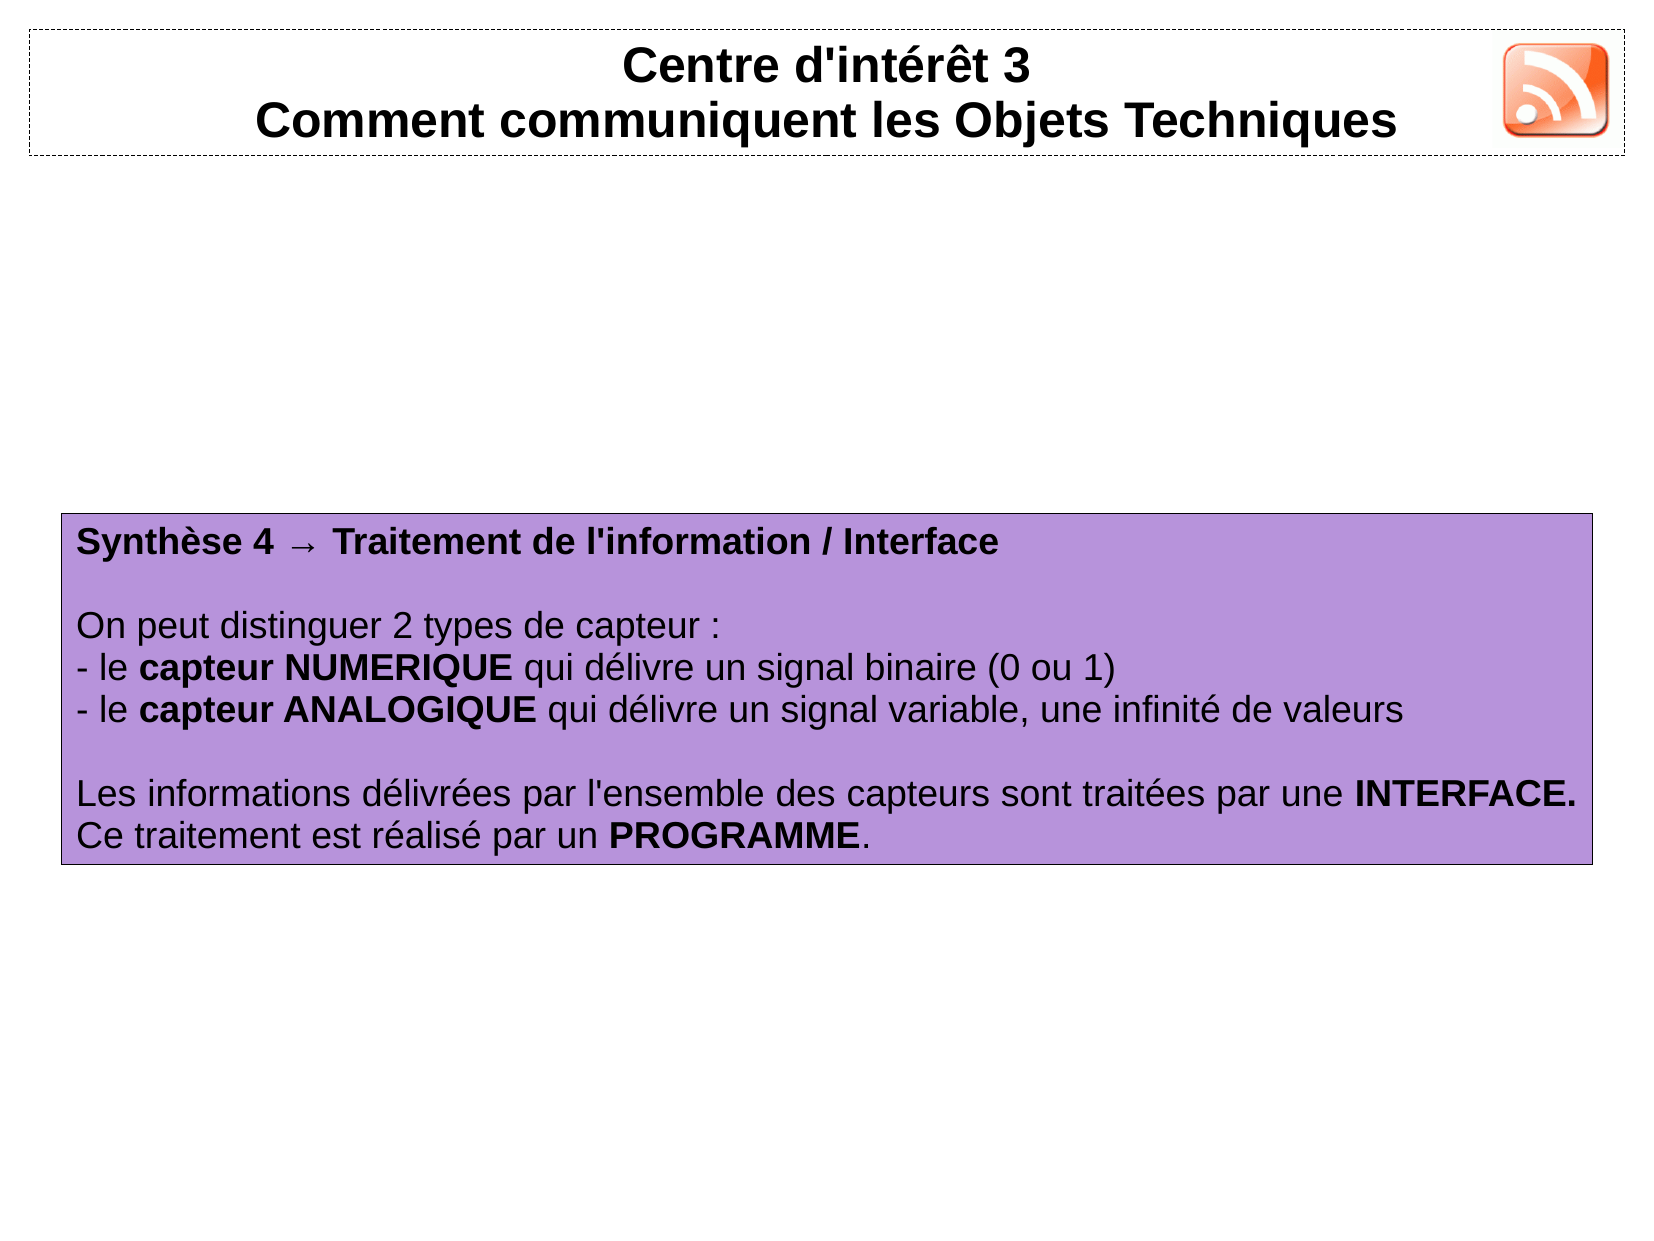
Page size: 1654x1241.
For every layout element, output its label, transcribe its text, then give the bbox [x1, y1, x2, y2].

text_box Synthèse 4 → Traitement de l'information / Interface On peut distinguer 2 types de capteur : - le capteur NUMERIQUE qui délivre un signal binaire (0 ou 1) - le capteur ANALOGIQUE qui délivre un signal variable, une infinité de valeurs Les informations délivrées par l'ensemble des capteurs sont traitées par une INTERFACE. Ce traitement est réalisé par un PROGRAMME. [61, 513, 1593, 865]
text_box Centre d'intérêt 3 Comment communiquent les Objets Techniques [29, 29, 1625, 156]
